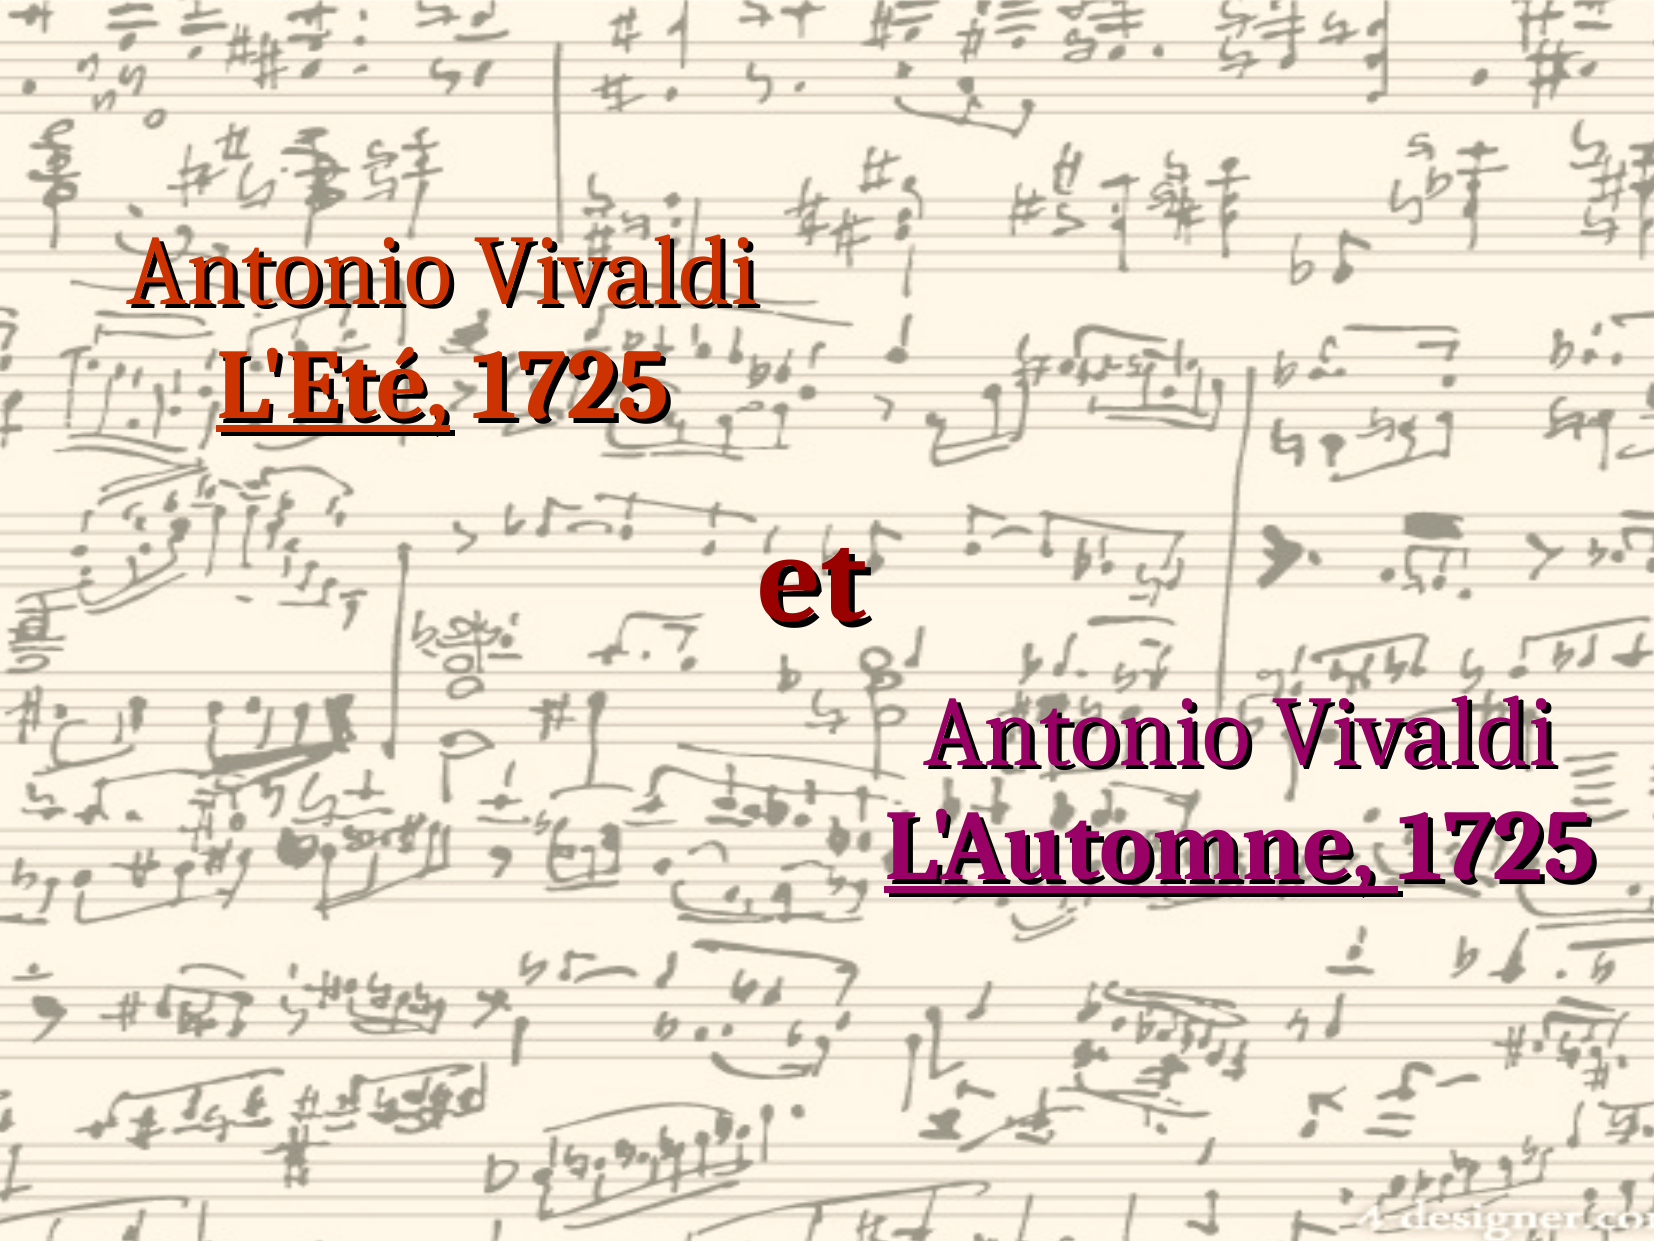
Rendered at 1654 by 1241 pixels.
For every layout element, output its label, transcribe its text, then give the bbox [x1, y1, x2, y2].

text_box et [827, 501, 1565, 798]
text_box Antonio Vivaldi L'Automne, 1725 [856, 667, 1625, 1152]
picture [0, 0, 1654, 1241]
text_box Antonio Vivaldi L'Eté, 1725 [59, 206, 827, 808]
